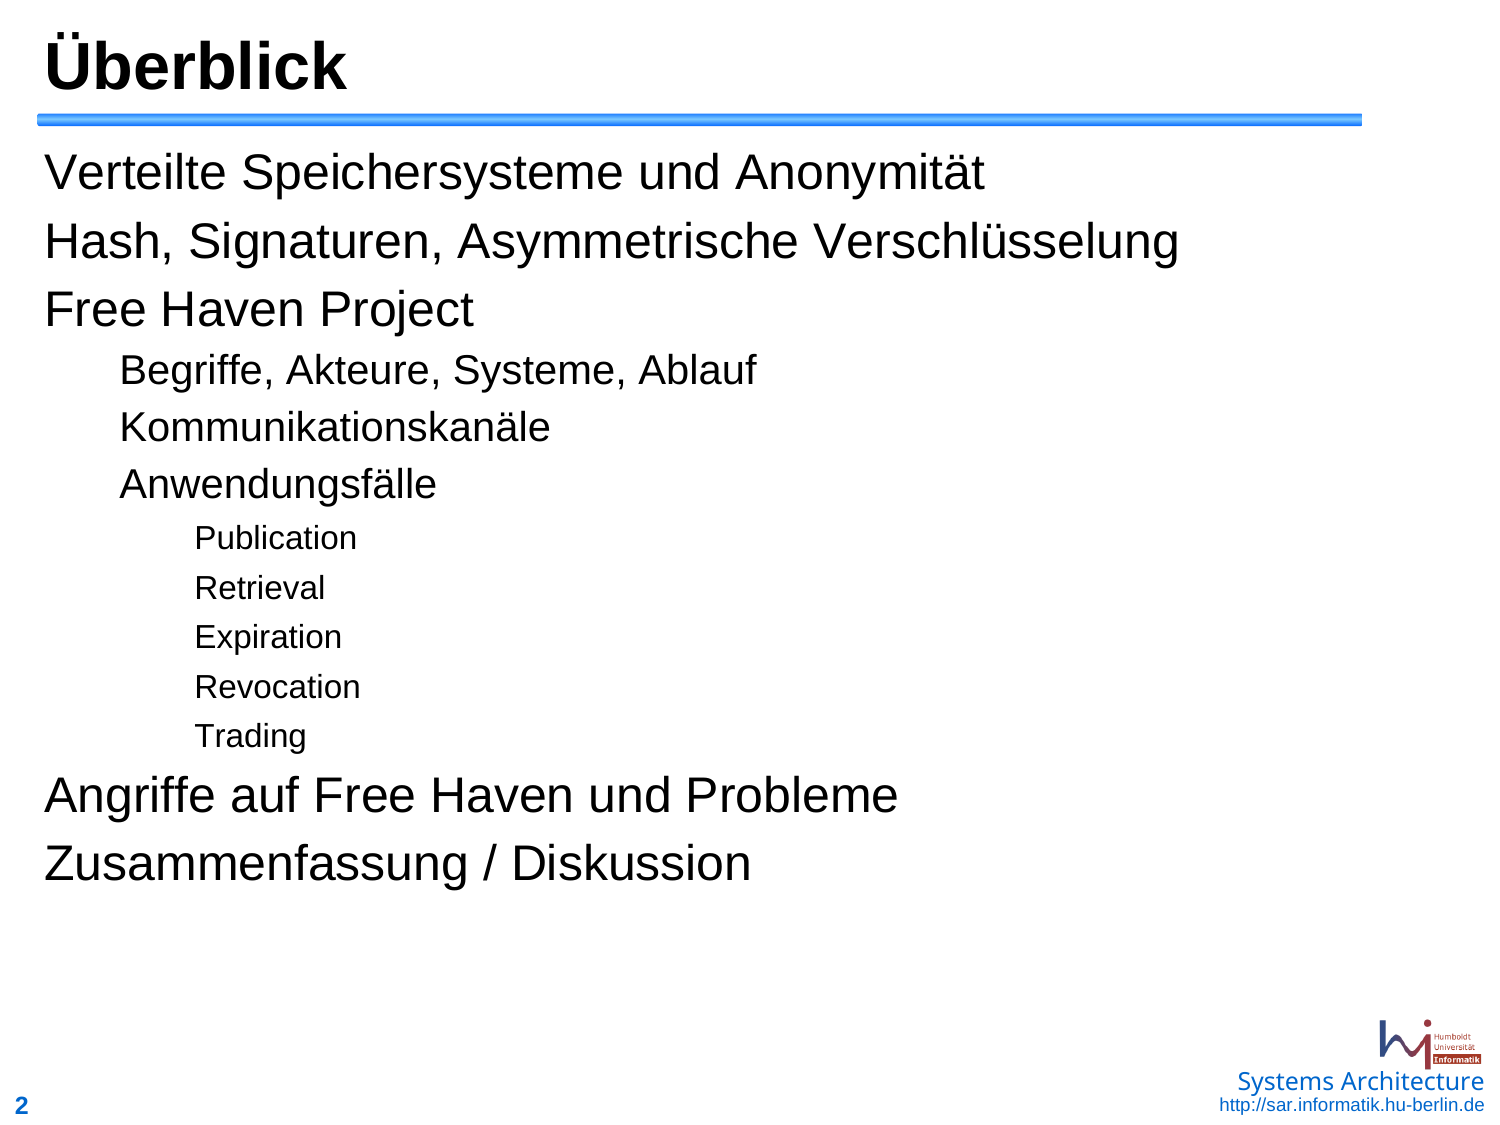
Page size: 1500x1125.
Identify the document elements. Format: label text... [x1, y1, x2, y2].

list Verteilte Speichersysteme und Anonymität Hash, Signaturen, Asymmetrische Verschlüsselung Free Haven Project Begriffe, Akteure, Systeme, Ablauf Kommunikationskanäle Anwendungsfälle Publication Retrieval Expiration Revocation Trading Angriffe auf Free Haven und Probleme Zusammenfassung / Diskussion [29, 137, 1500, 1059]
title Überblick [29, 20, 1500, 114]
picture [1376, 1059, 1483, 1071]
